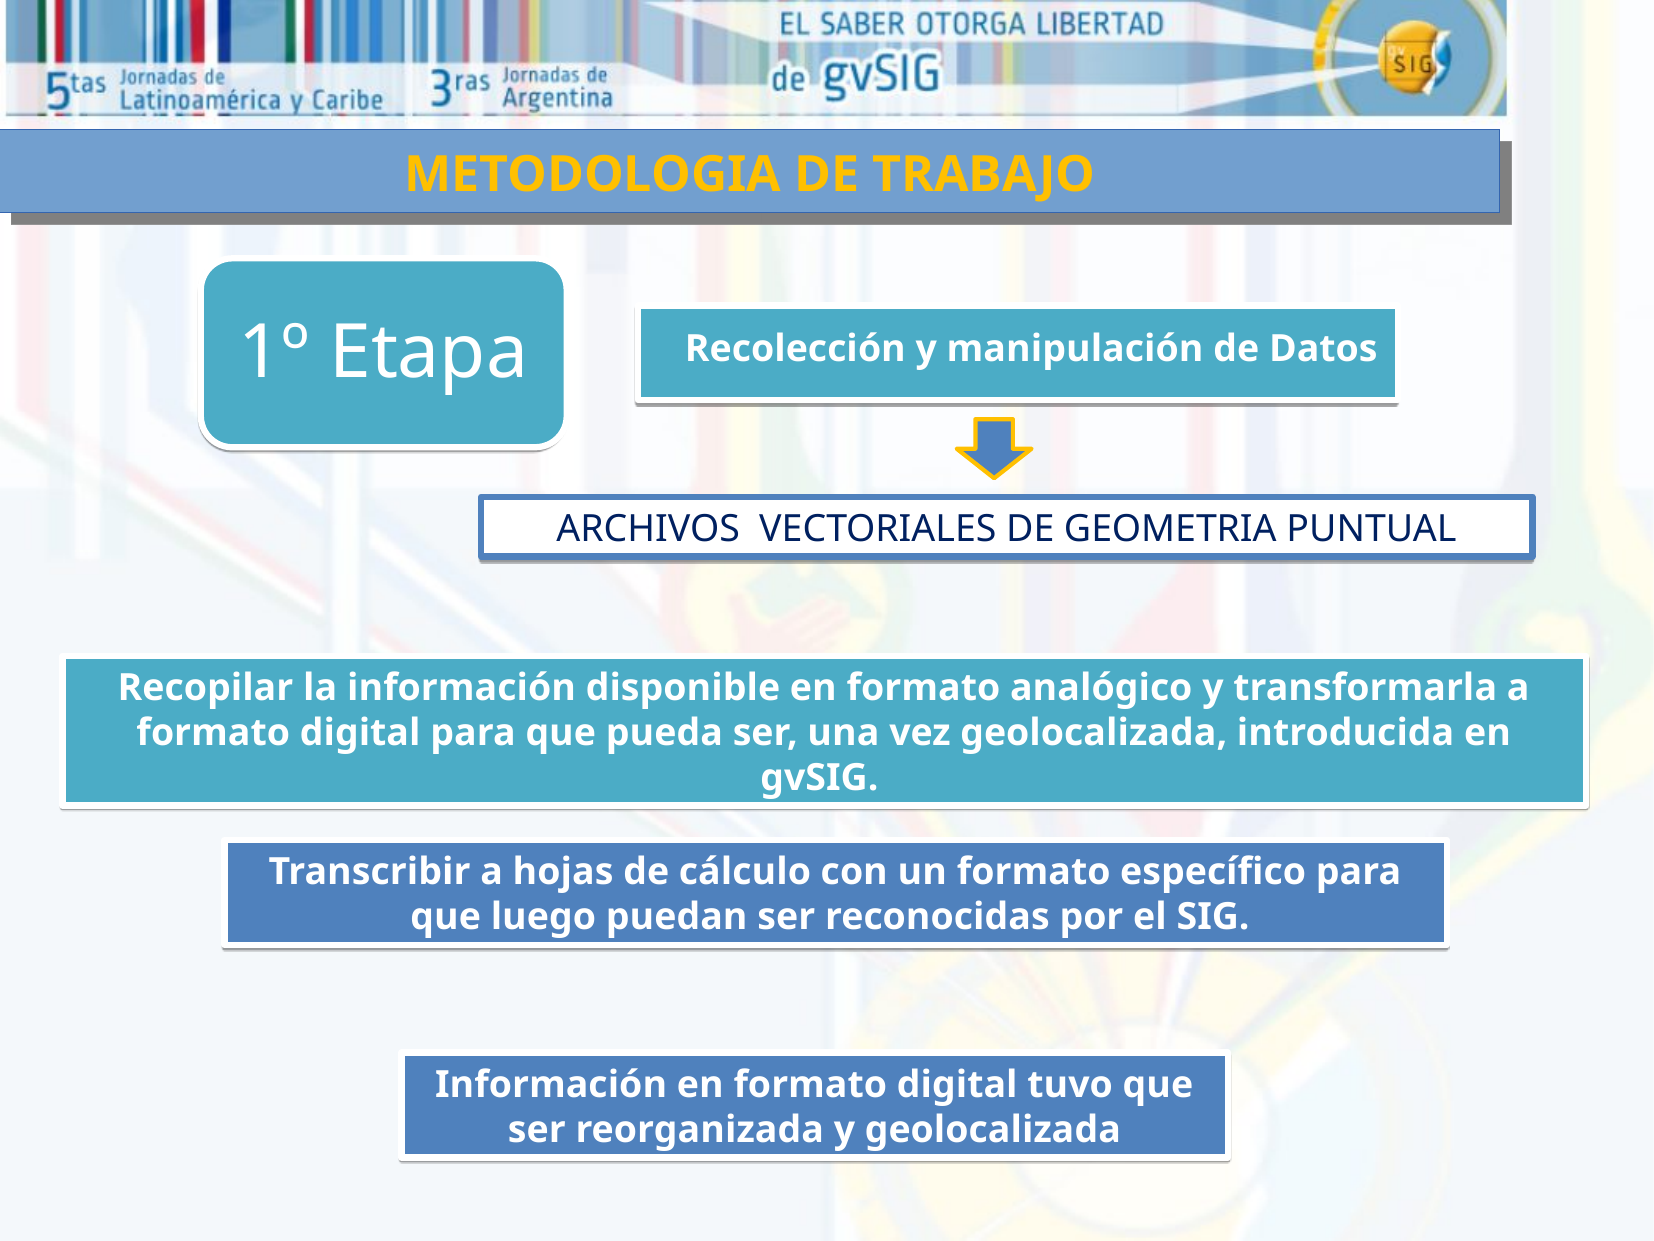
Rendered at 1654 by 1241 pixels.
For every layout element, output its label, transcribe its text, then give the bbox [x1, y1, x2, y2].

text_box Recolección y manipulación de Datos [637, 324, 1426, 420]
text_box [637, 305, 1398, 324]
text_box Información en formato digital tuvo que ser reorganizada y geolocalizada [401, 1052, 1228, 1158]
text_box [956, 419, 1032, 479]
text_box Transcribir a hojas de cálculo con un formato específico para que luego puedan ser reconocidas por el SIG. [224, 840, 1447, 945]
text_box [200, 258, 567, 448]
text_box ARCHIVOS VECTORIALES DE GEOMETRIA PUNTUAL [481, 496, 1533, 557]
text_box METODOLOGIA DE TRABAJO [0, 129, 1500, 213]
text_box 1º Etapa [213, 267, 555, 439]
picture [0, 0, 1654, 1241]
text_box Recopilar la información disponible en formato analógico y transformarla a formato digital para que pueda ser, una vez geolocalizada, introducida en gvSIG. [62, 655, 1587, 806]
